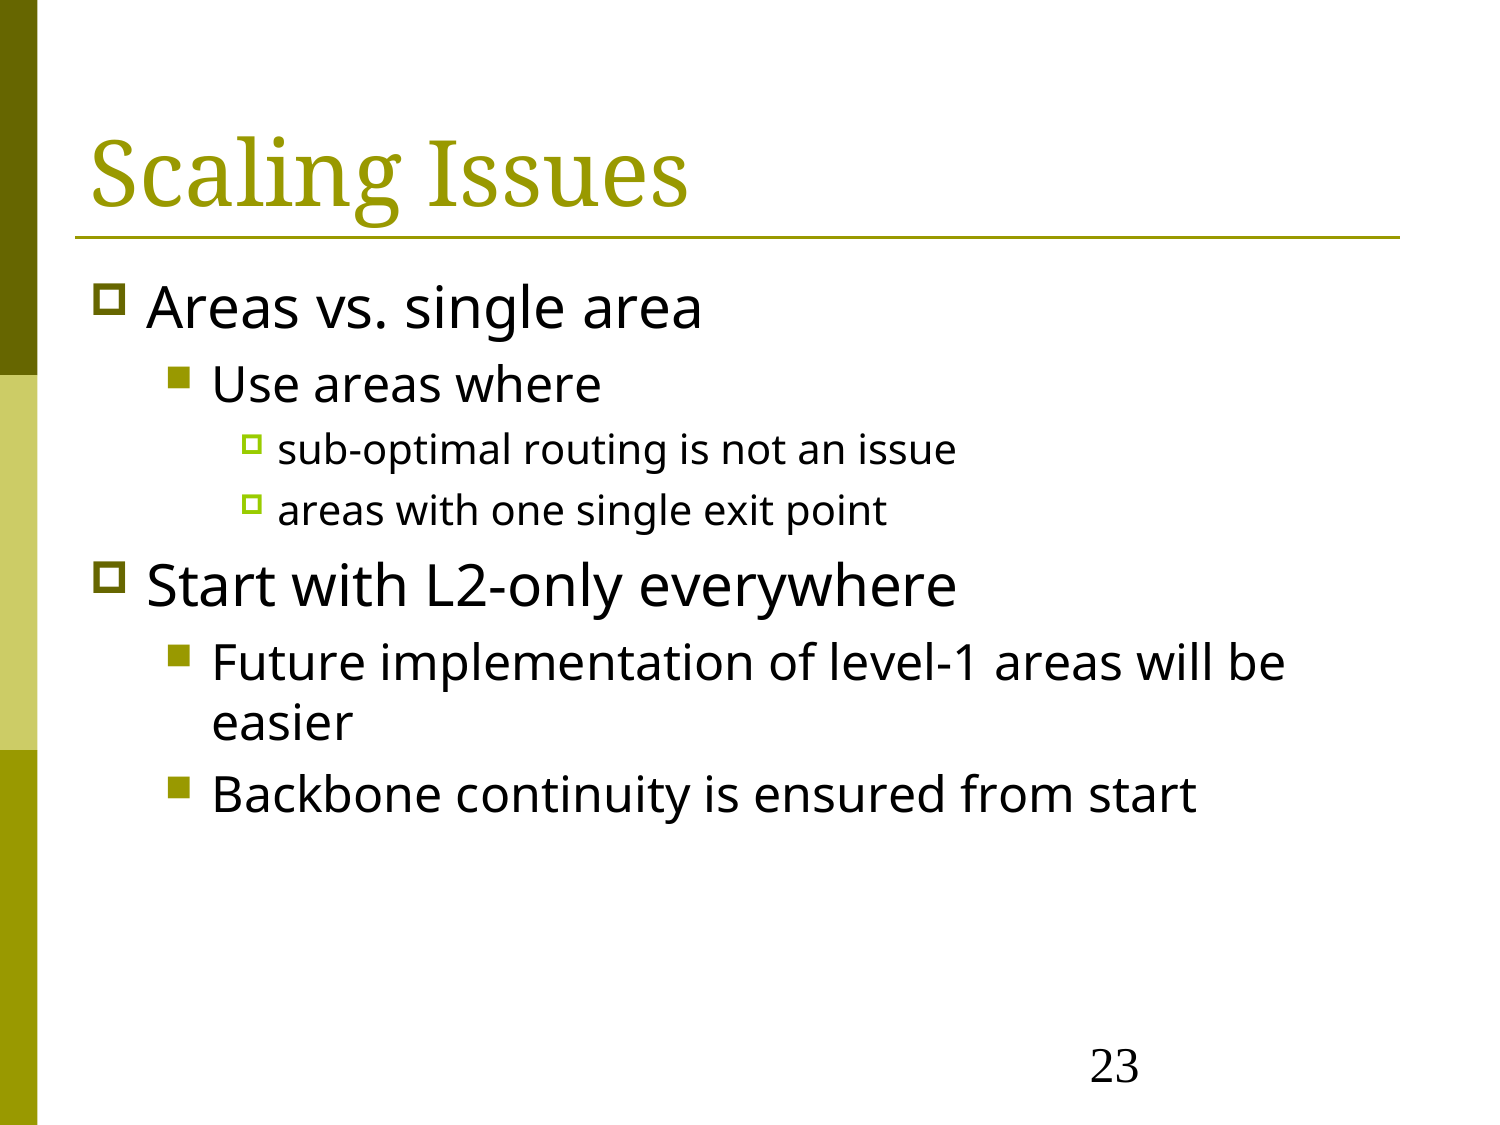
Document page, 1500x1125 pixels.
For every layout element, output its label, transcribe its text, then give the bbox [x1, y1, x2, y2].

title Scaling Issues [75, 45, 1426, 233]
list Areas vs. single area Use areas where sub-optimal routing is not an issue areas with one single exit point Start with L2-only everywhere Future implementation of level-1 areas will be easier Backbone continuity is ensured from start [75, 262, 1426, 1006]
